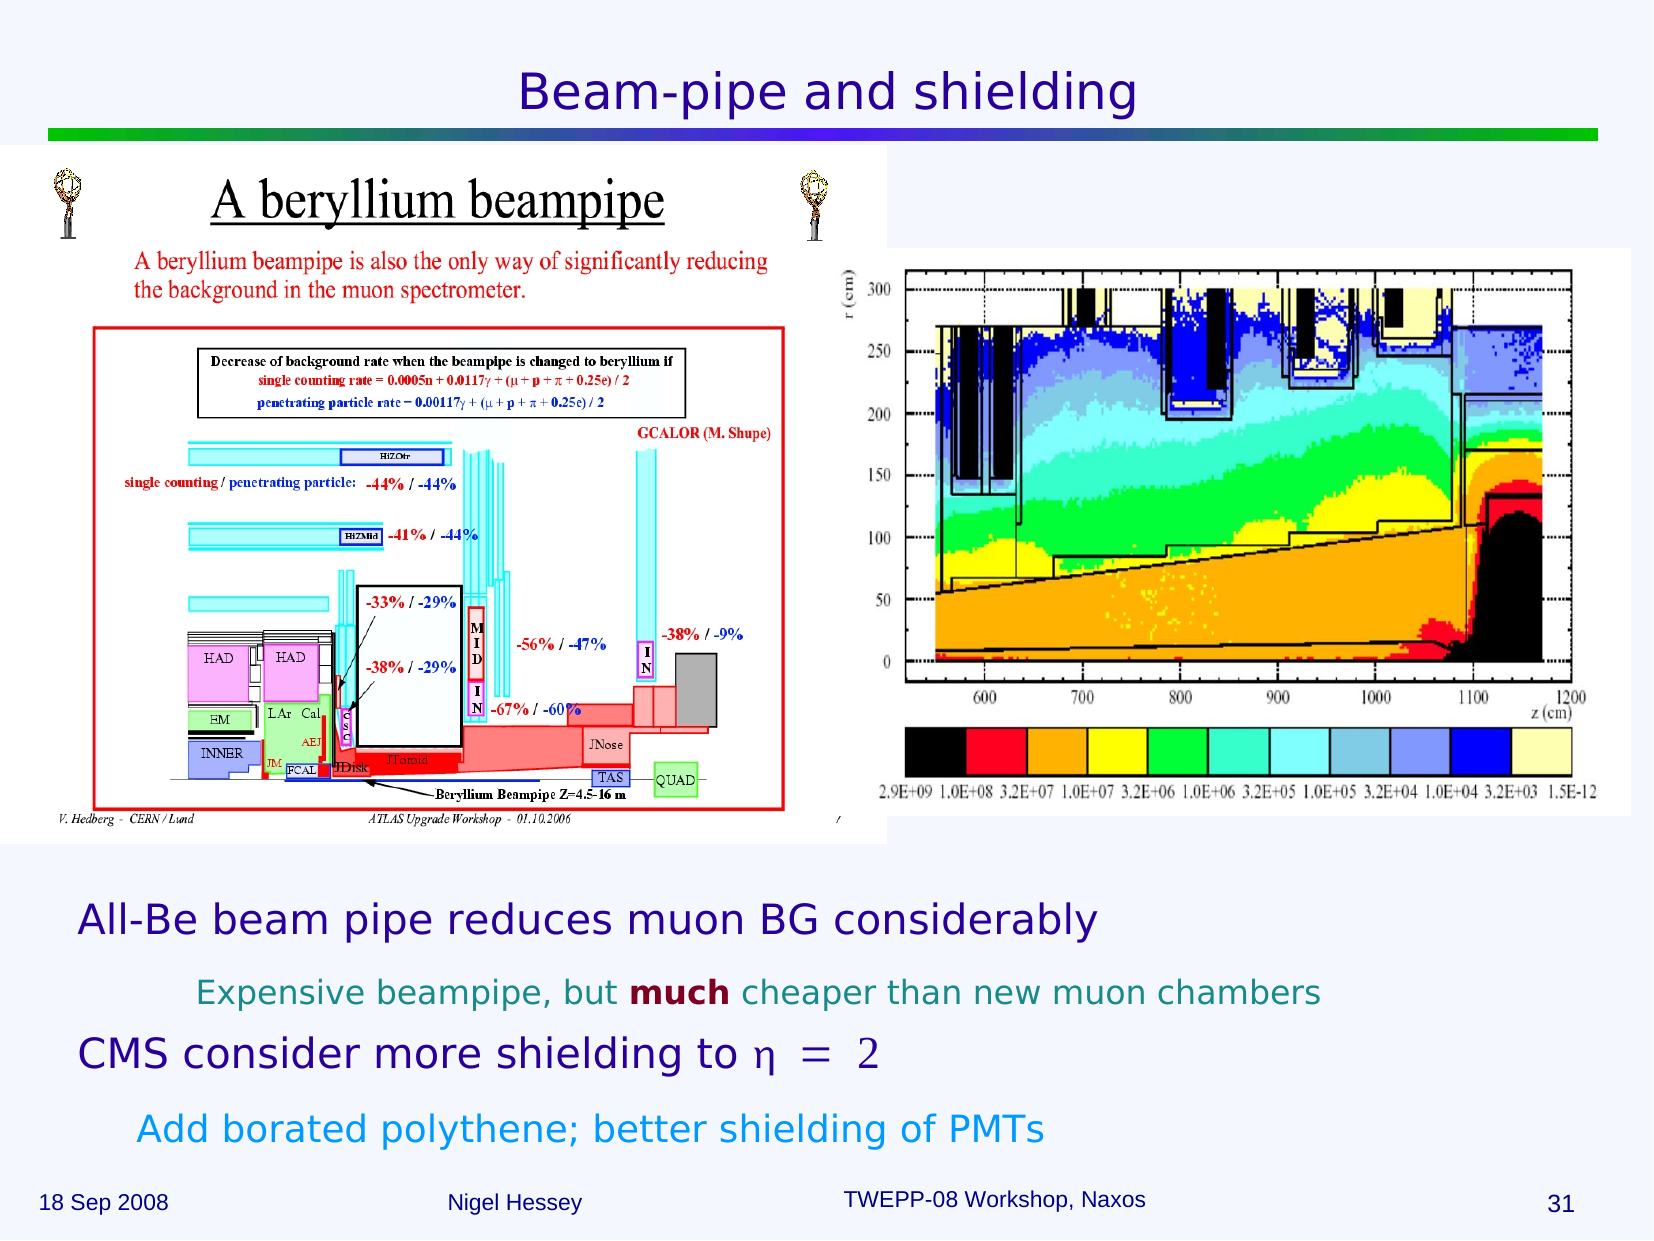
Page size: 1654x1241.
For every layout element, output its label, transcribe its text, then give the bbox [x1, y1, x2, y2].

picture [0, 145, 1631, 844]
picture [48, 128, 95, 141]
title Beam-pipe and shielding [95, 37, 1563, 146]
list All-Be beam pipe reduces muon BG considerably Expensive beampipe, but much cheaper than new muon chambers CMS consider more shielding to  = 2 Add borated polythene; better shielding of PMTs [59, 896, 1614, 1161]
picture [1563, 128, 1598, 141]
